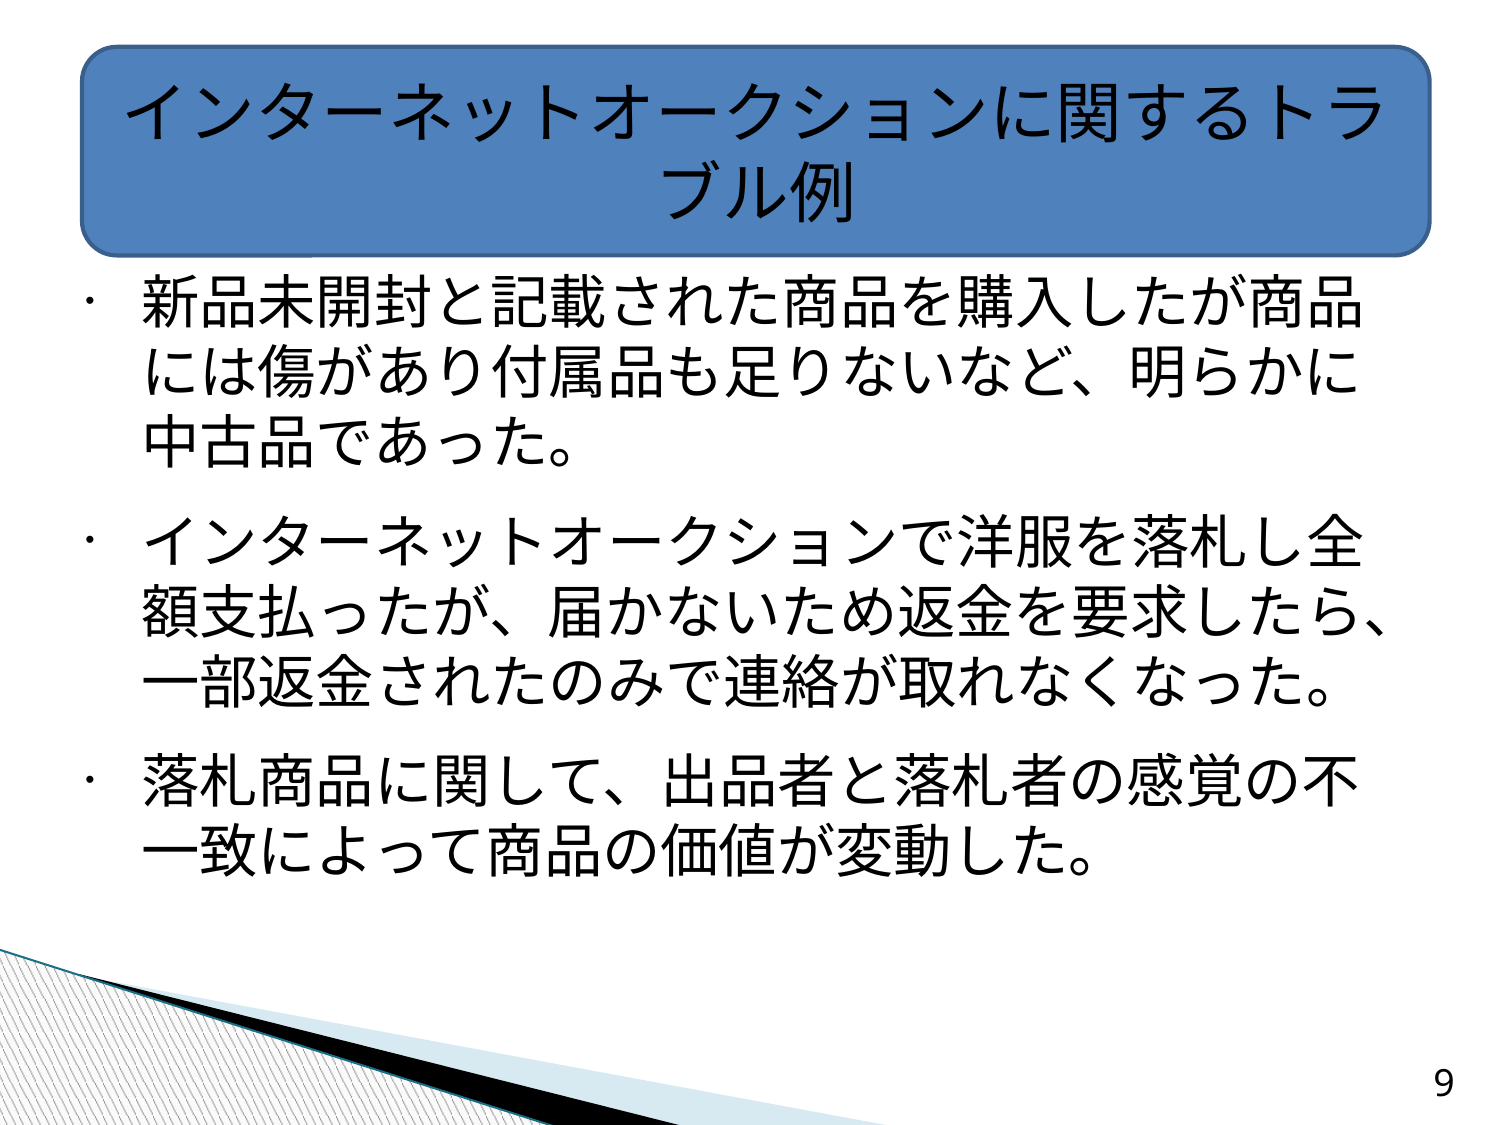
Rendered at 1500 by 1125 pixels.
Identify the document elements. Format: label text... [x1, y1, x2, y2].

text_box 新品未開封と記載された商品を購入したが商品には傷があり付属品も足りないなど、明らかに中古品であった。 インターネットオークションで洋服を落札し全額支払ったが、届かないため返金を要求したら、一部返金されたのみで連絡が取れなくなった。 落札商品に関して、出品者と落札者の感覚の不一致によって商品の価値が変動した。 [70, 257, 1421, 1001]
text_box インターネットオークションに関するトラブル例 [81, 46, 1430, 256]
picture [0, 952, 543, 1125]
